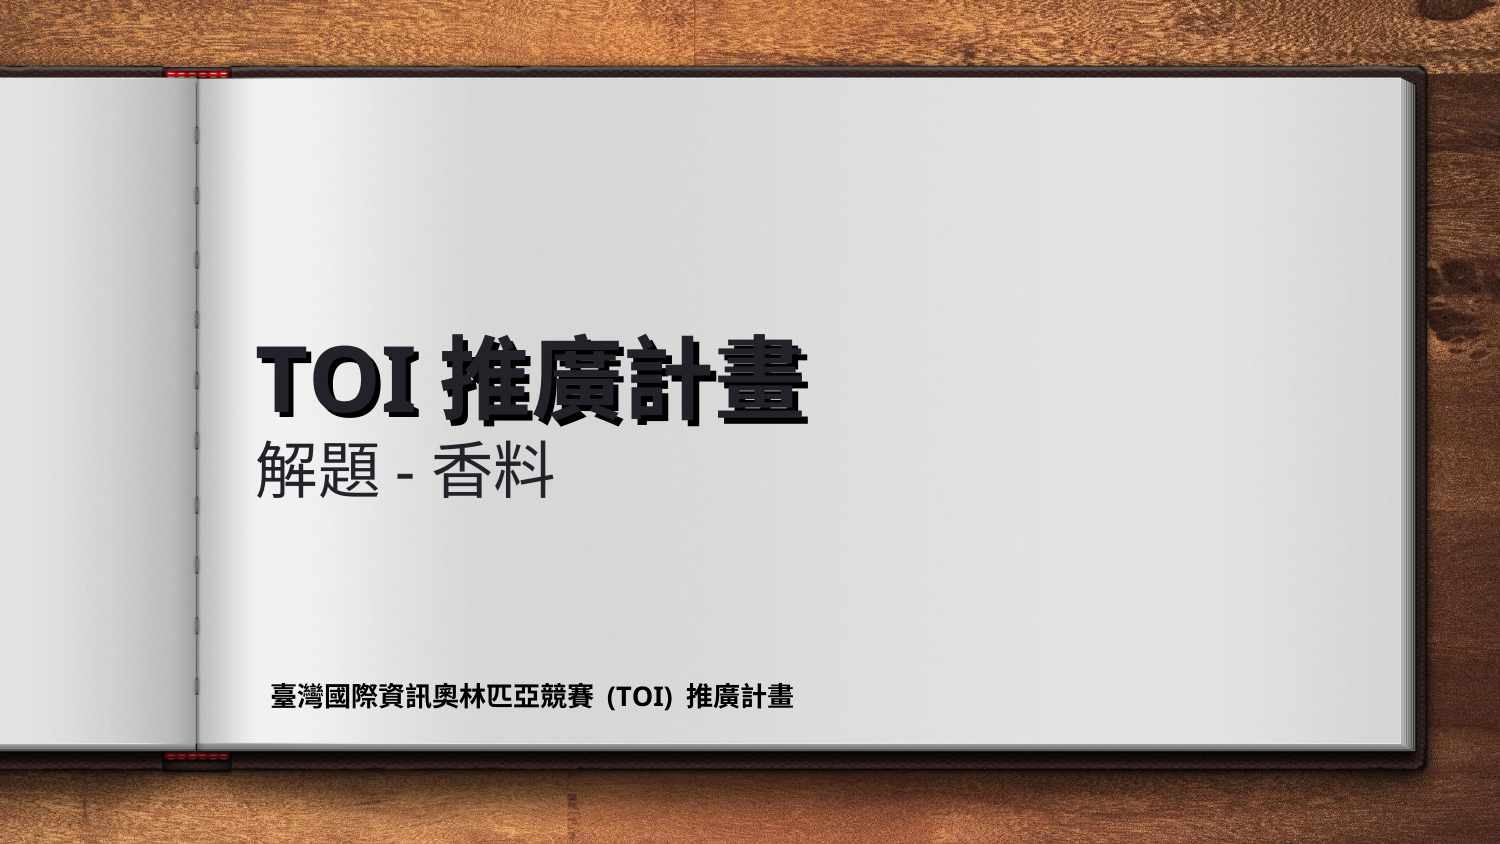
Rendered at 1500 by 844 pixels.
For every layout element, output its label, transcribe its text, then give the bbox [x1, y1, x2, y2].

title TOI推廣計畫 解題-香料 [240, 262, 894, 565]
